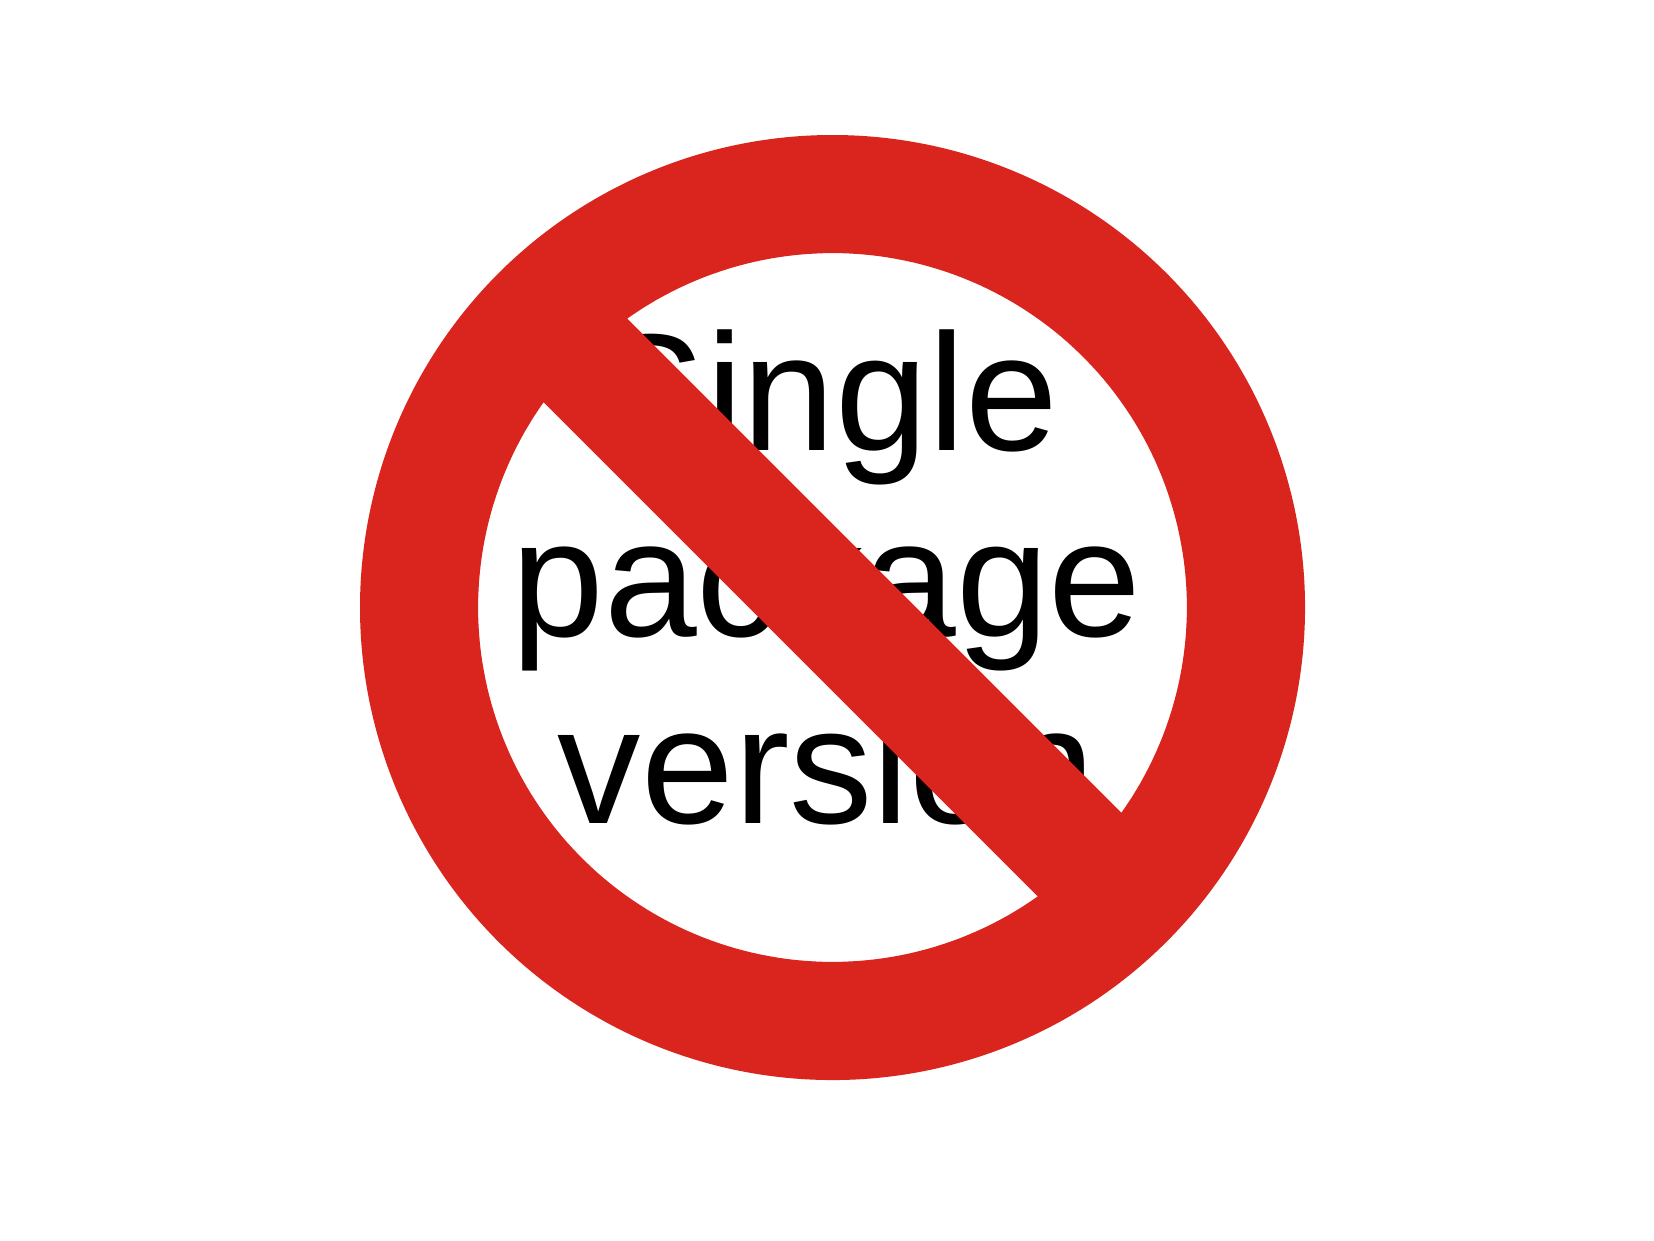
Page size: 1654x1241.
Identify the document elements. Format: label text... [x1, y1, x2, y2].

subtitle Single package version [82, 49, 1571, 1109]
text_box [360, 135, 1306, 1081]
